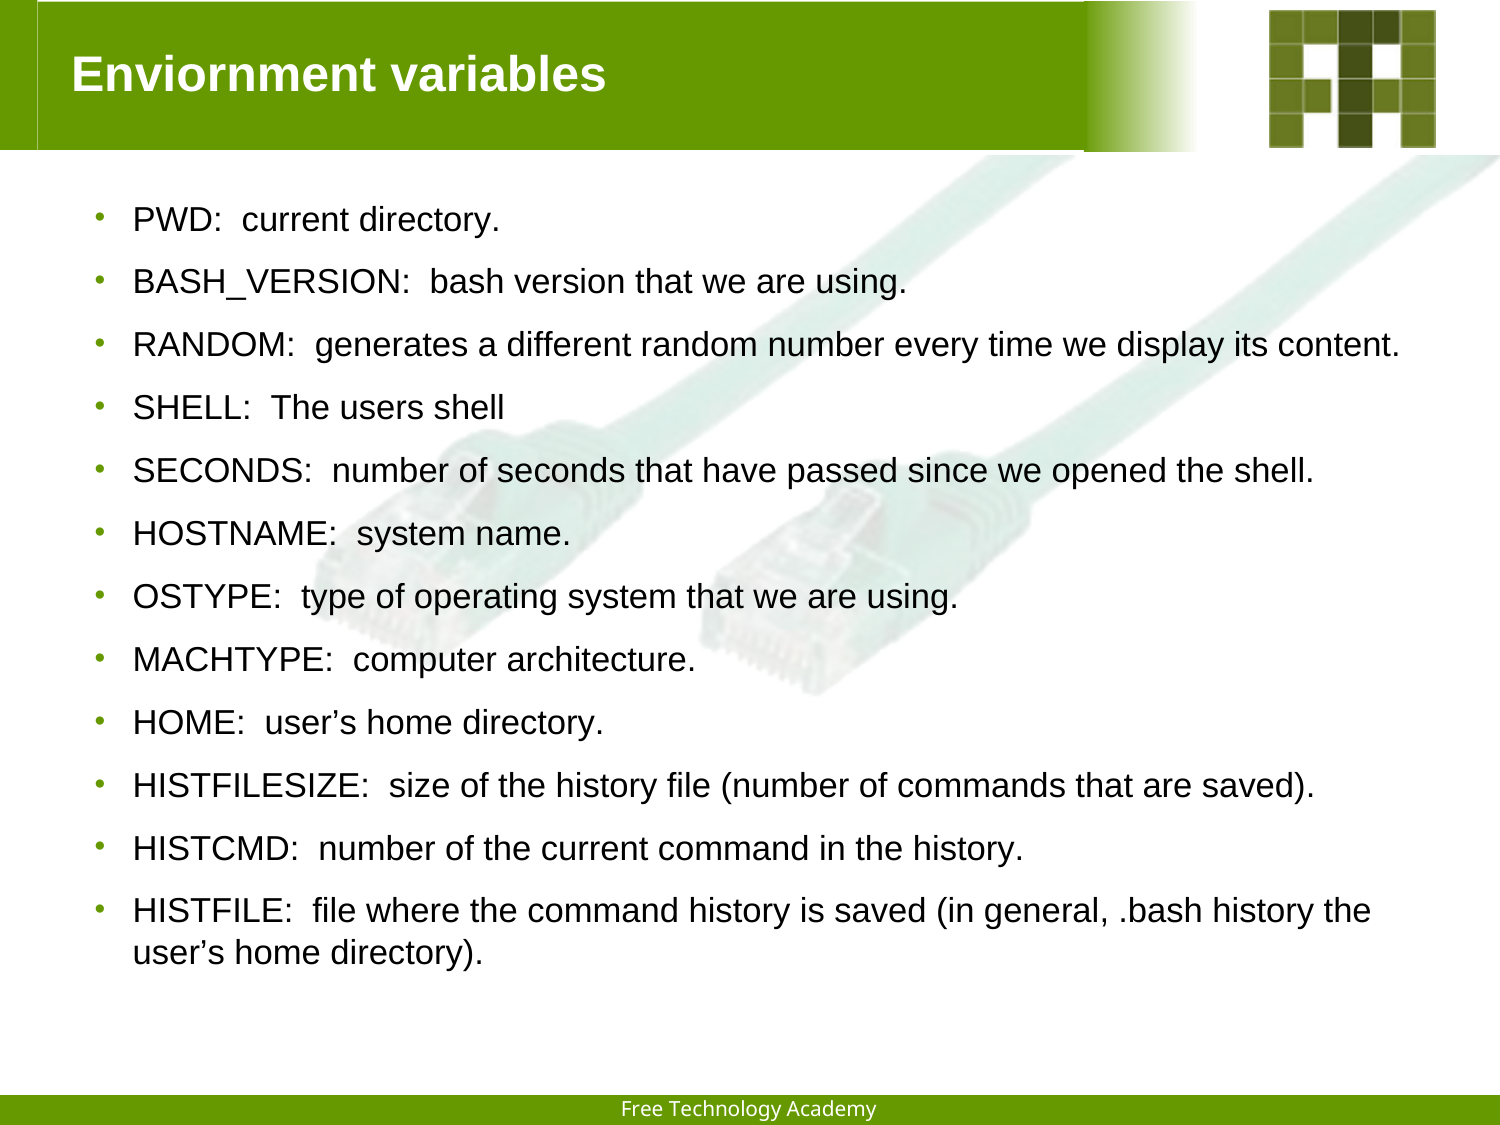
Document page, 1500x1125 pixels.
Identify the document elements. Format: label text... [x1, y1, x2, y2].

picture [1269, 10, 1436, 148]
title Enviornment variables [56, 1, 1107, 152]
list PWD: current directory. BASH_VERSION: bash version that we are using. RANDOM: generates a different random number every time we display its content. SHELL: The users shell SECONDS: number of seconds that have passed since we opened the shell. HOSTNAME: system name. OSTYPE: type of operating system that we are using. MACHTYPE: computer architecture. HOME: user’s home directory. HISTFILESIZE: size of the history file (number of commands that are saved). HISTCMD: number of the current command in the history. HISTFILE: file where the command history is saved (in general, .bash history the user’s home directory). [79, 188, 1430, 1004]
